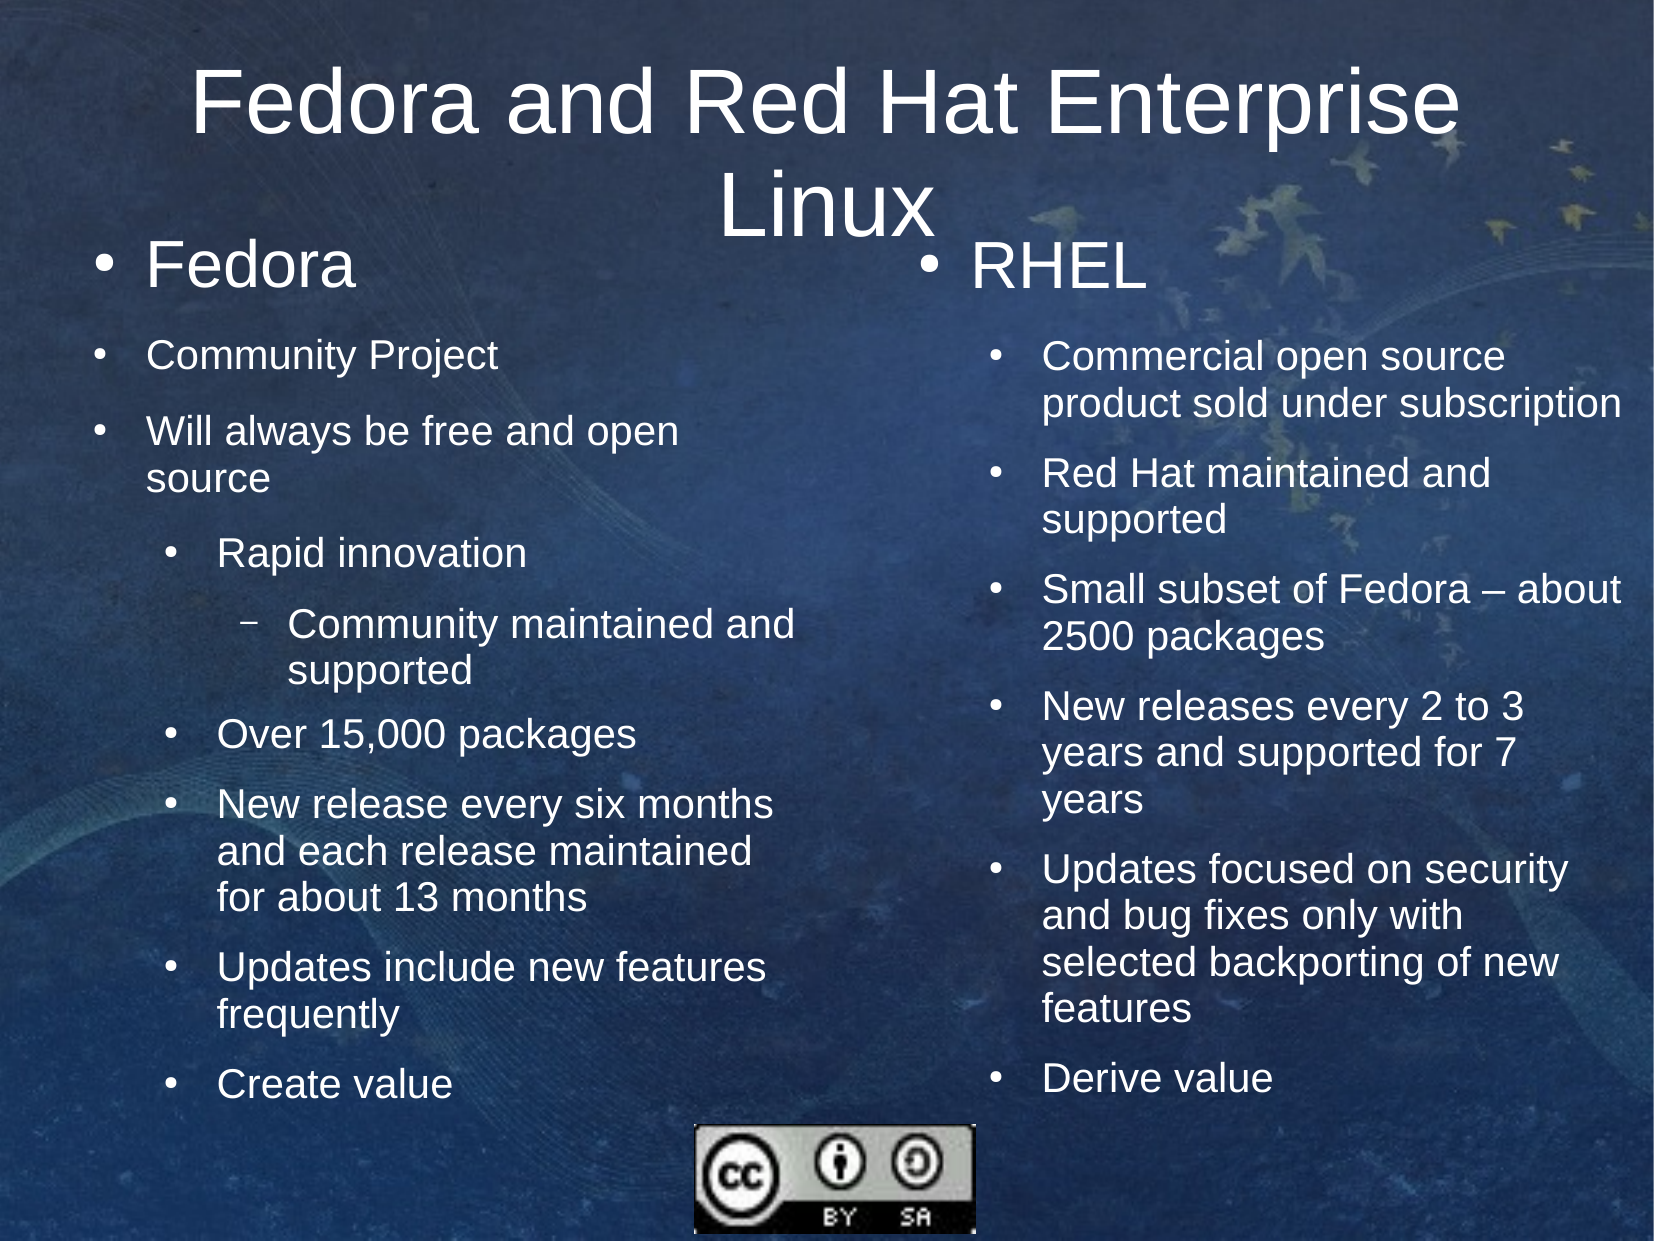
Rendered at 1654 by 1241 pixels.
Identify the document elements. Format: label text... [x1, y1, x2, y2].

list RHEL Commercial open source product sold under subscription Red Hat maintained and supported Small subset of Fedora – about 2500 packages New releases every 2 to 3 years and supported for 7 years Updates focused on security and bug fixes only with selected backporting of new features Derive value [900, 228, 1627, 1172]
list Fedora Community Project Will always be free and open source Rapid innovation Community maintained and supported Over 15,000 packages New release every six months and each release maintained for about 13 months Updates include new features frequently Create value [75, 227, 802, 1108]
picture [0, 0, 1654, 1241]
title Fedora and Red Hat Enterprise Linux [82, 49, 1571, 257]
